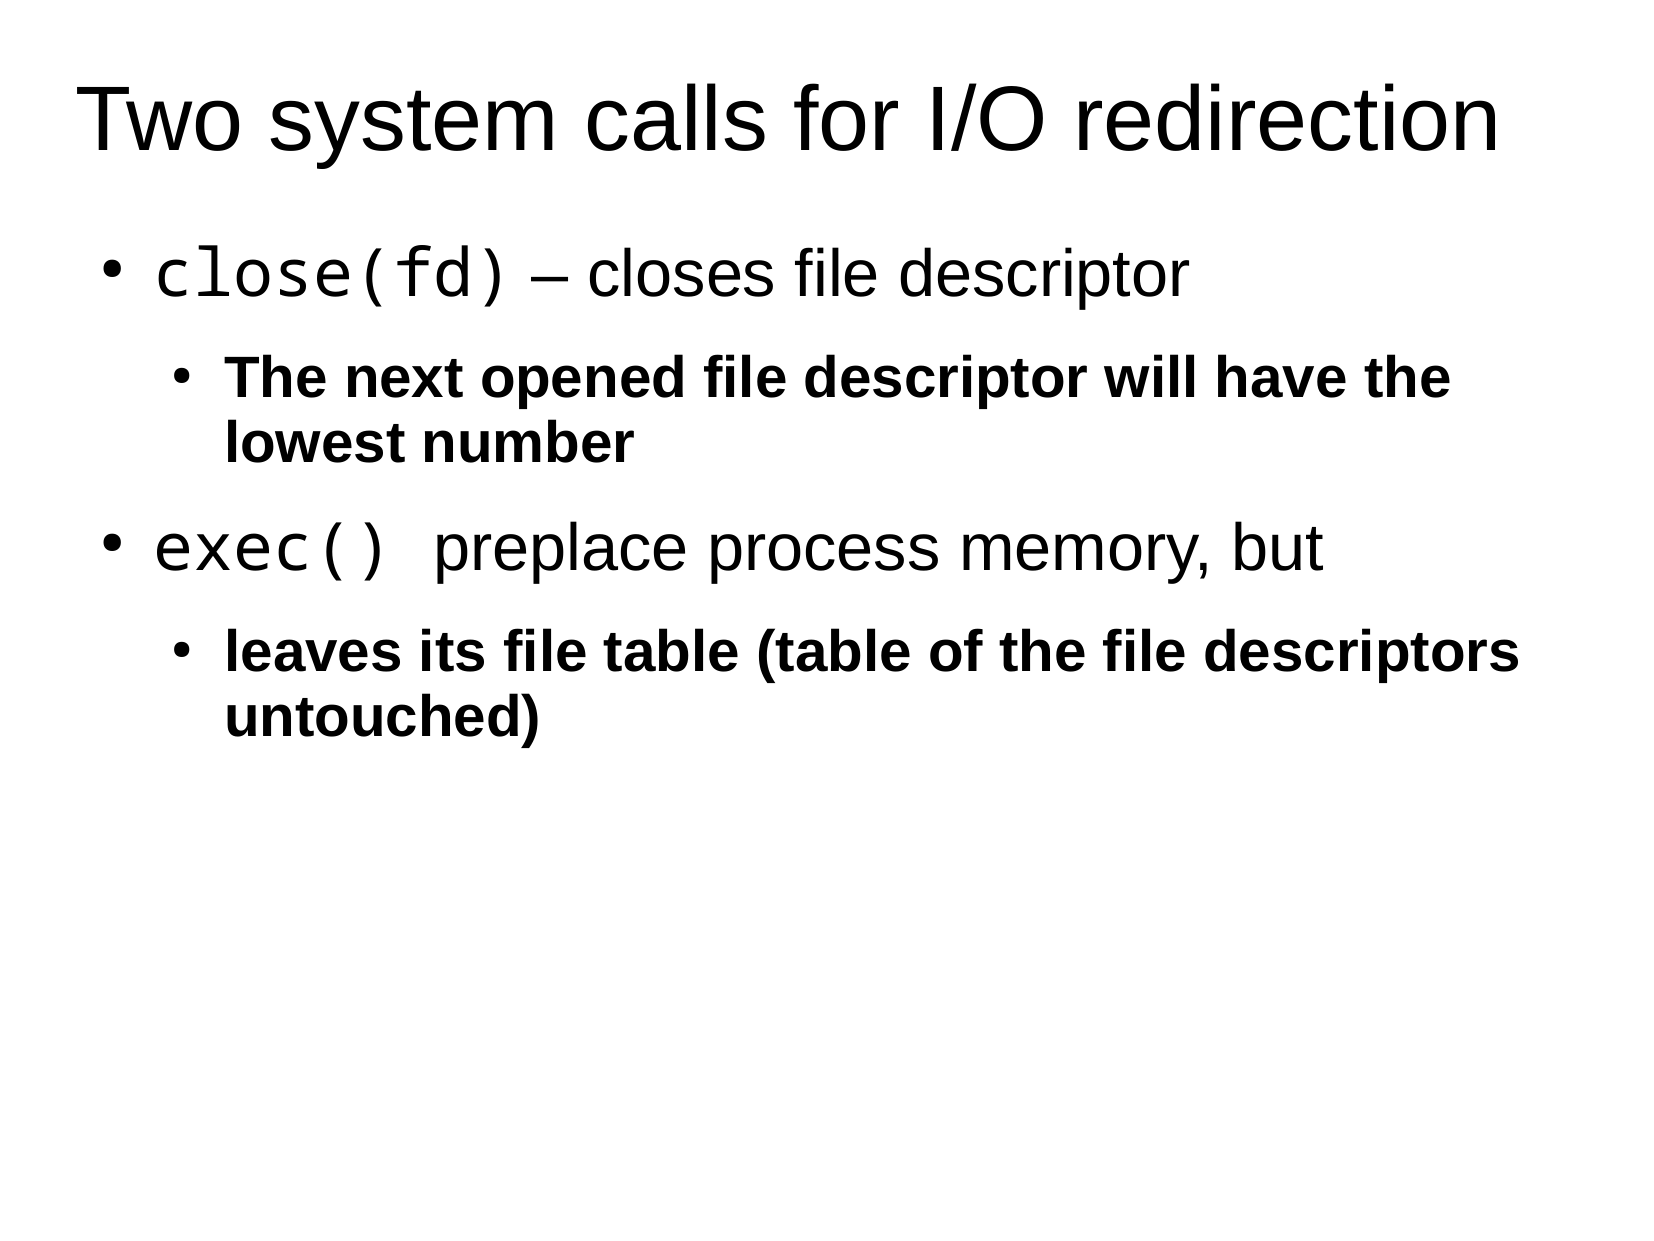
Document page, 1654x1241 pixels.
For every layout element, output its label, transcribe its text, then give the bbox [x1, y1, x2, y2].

list close(fd) – closes file descriptor The next opened file descriptor will have the lowest number exec() preplace process memory, but leaves its file table (table of the file descriptors untouched) [82, 225, 1571, 1163]
title Two system calls for I/O redirection [75, 49, 1538, 188]
